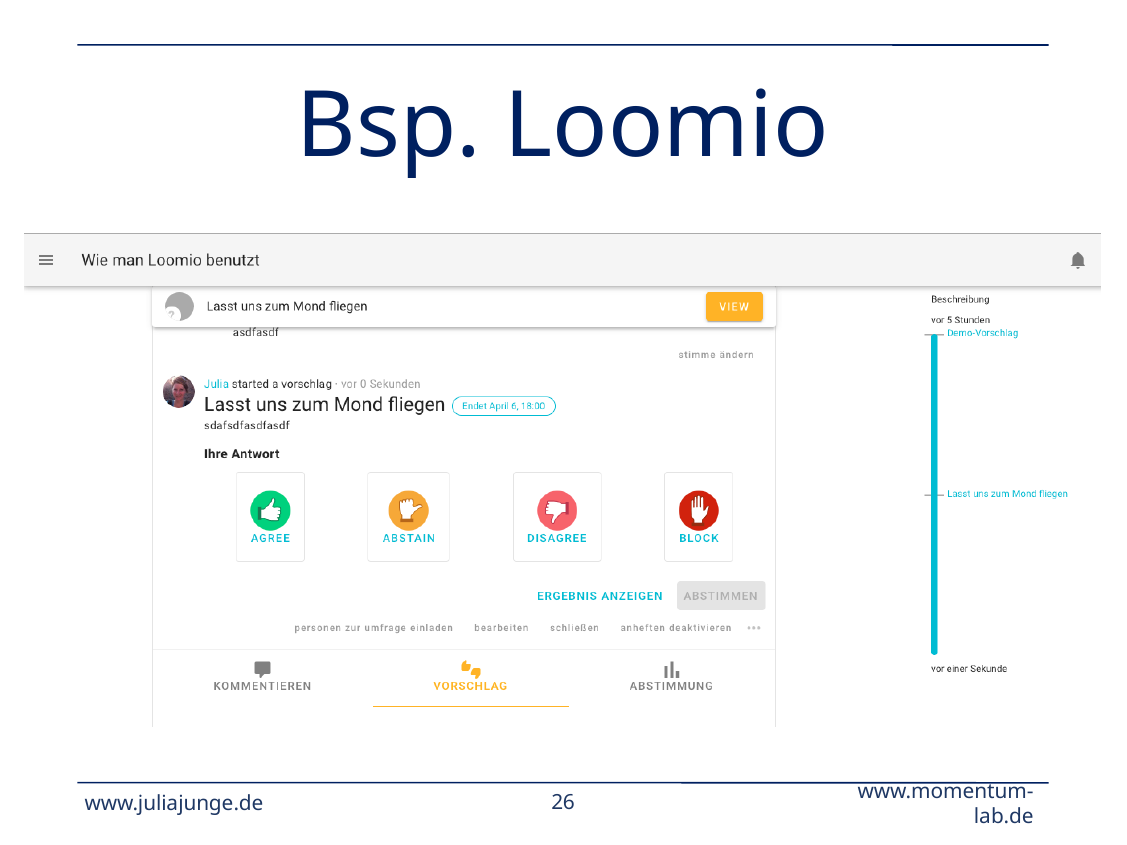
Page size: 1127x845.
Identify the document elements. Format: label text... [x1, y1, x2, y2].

slide_number <number> [436, 780, 690, 825]
slide_number www.juliajunge.de [69, 780, 331, 825]
slide_number www.momentum-lab.de [795, 780, 1049, 825]
title Bsp. Loomio [77, 44, 1049, 209]
picture [24, 233, 1101, 728]
